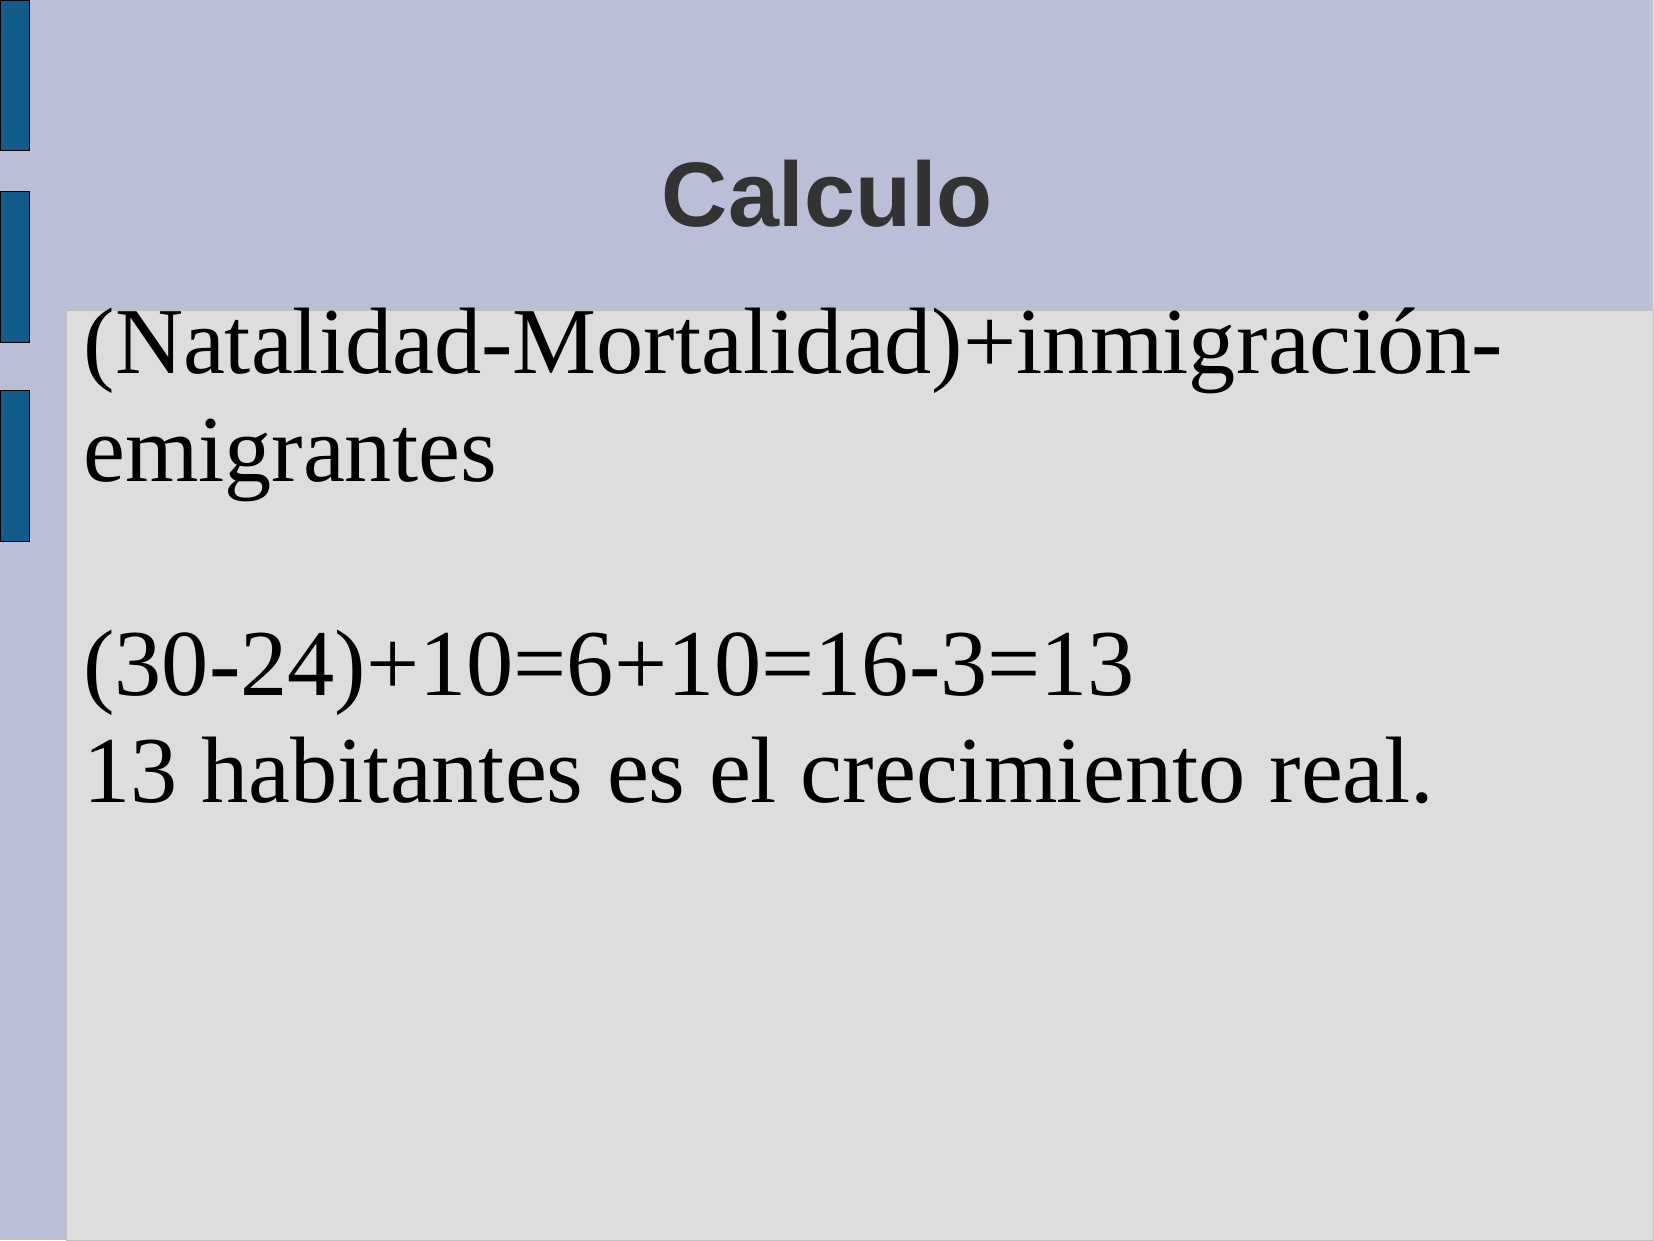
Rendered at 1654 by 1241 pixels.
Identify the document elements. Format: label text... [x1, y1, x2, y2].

chart [82, 290, 1570, 1109]
title Calculo [121, 91, 1534, 290]
